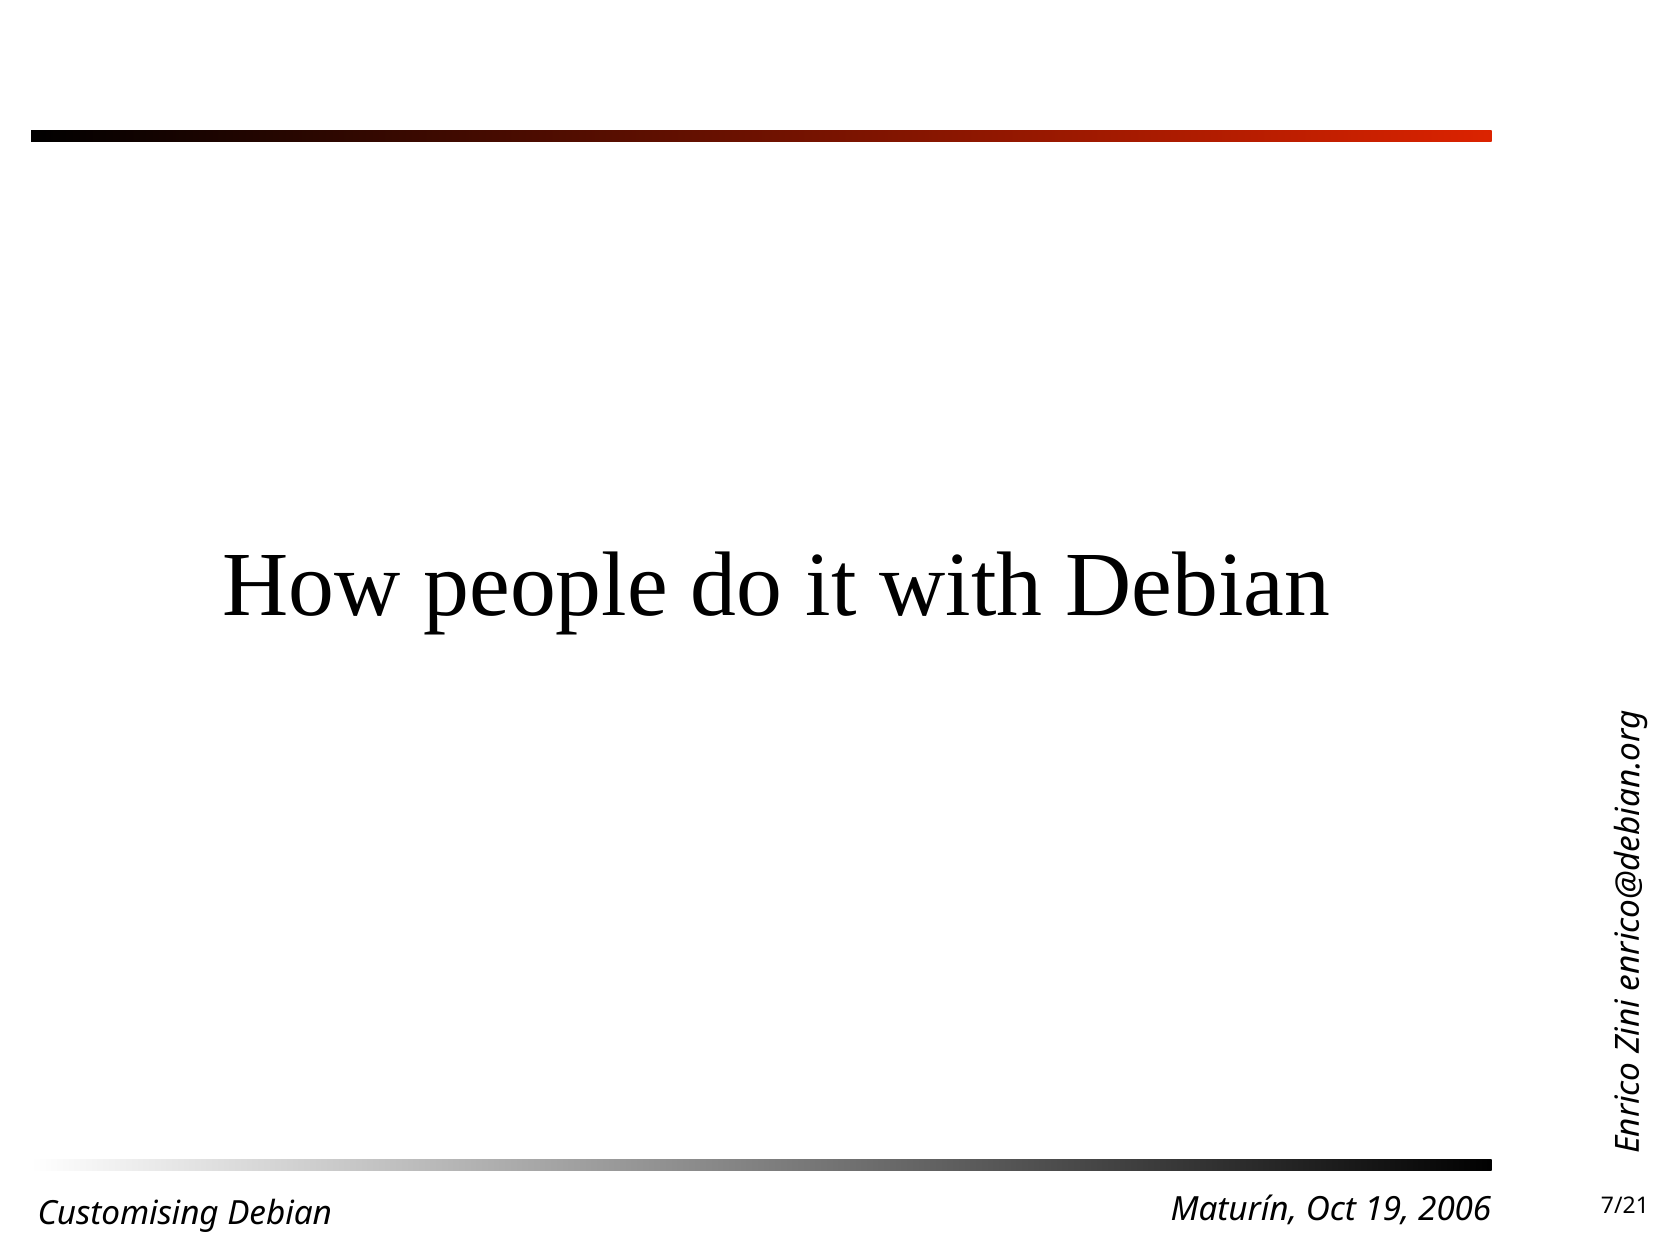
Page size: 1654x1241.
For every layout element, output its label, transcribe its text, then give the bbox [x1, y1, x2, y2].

text_box How people do it with Debian [59, 533, 1495, 641]
